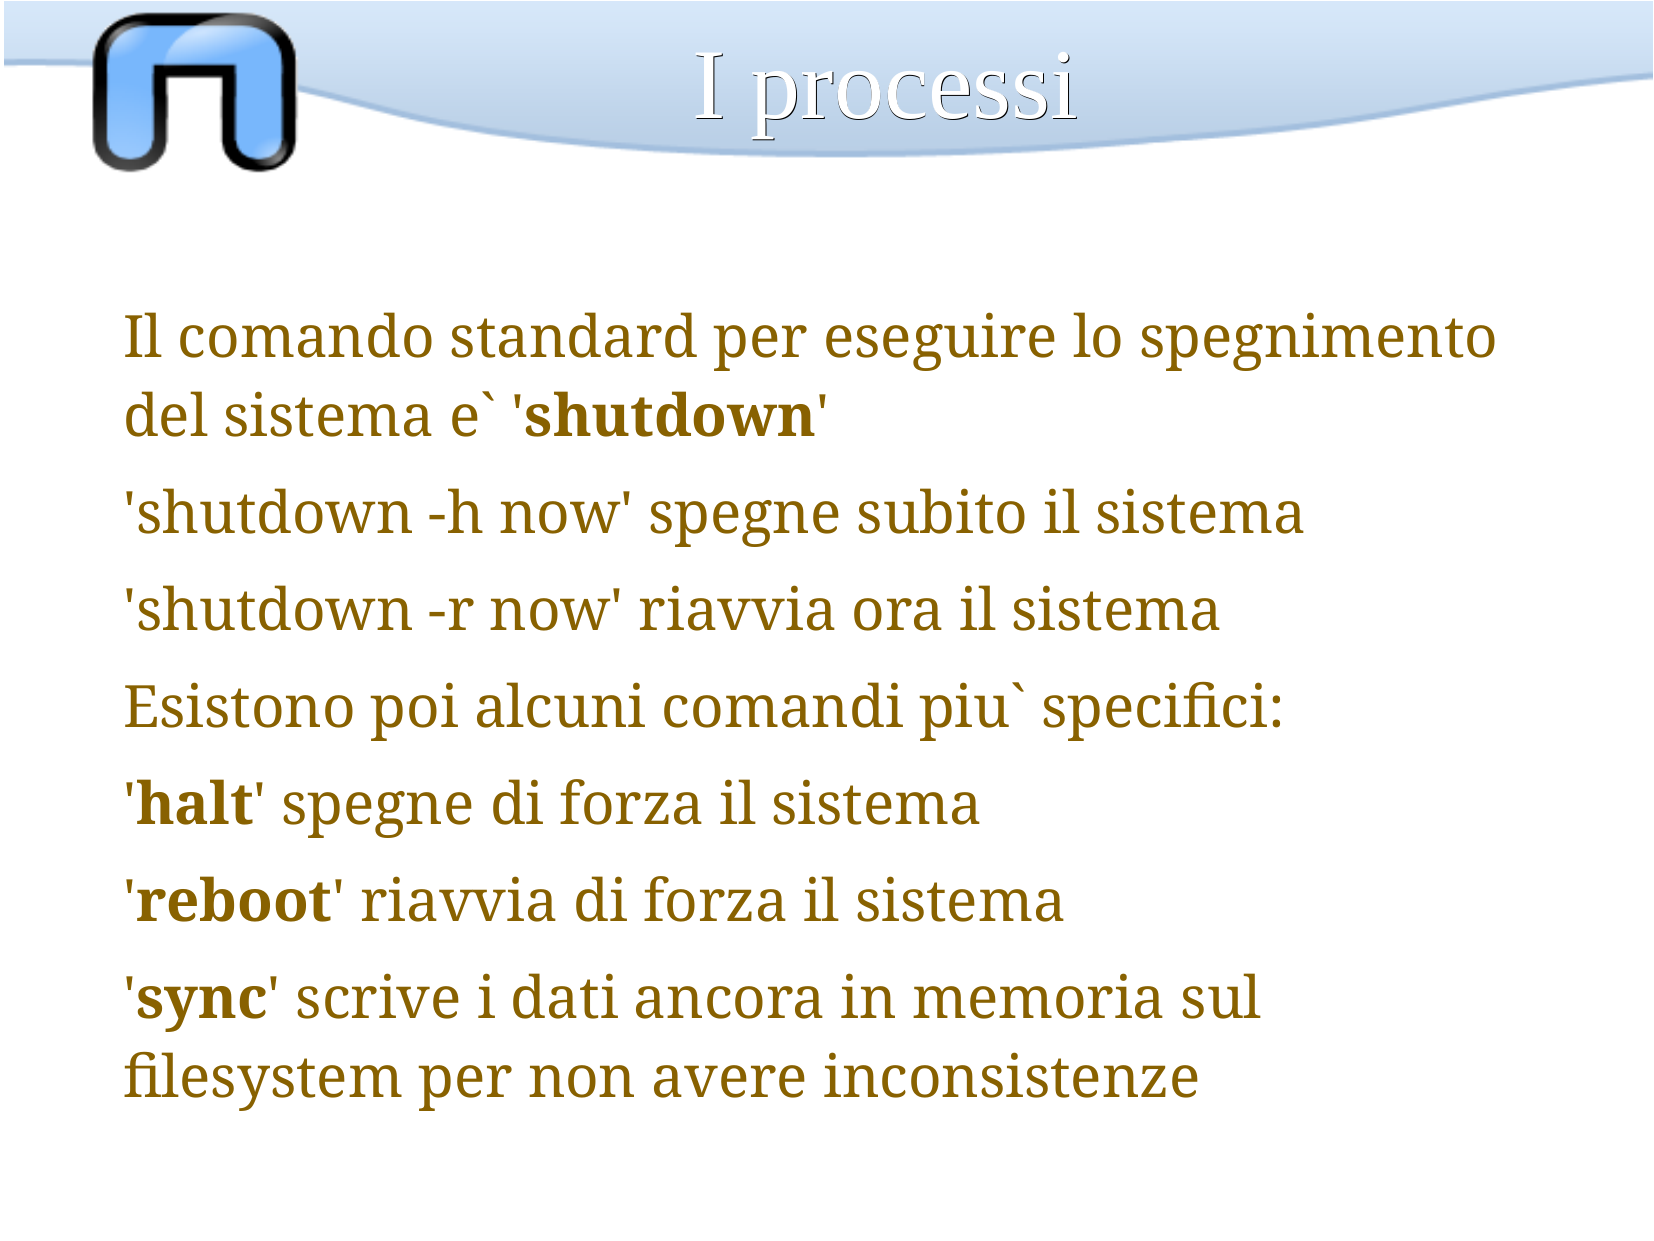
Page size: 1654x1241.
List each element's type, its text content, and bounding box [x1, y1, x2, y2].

text_box I processi [531, 29, 1241, 266]
picture [0, 0, 1654, 1241]
list Il comando standard per eseguire lo spegnimento del sistema e` 'shutdown' 'shutdown -h now' spegne subito il sistema 'shutdown -r now' riavvia ora il sistema Esistono poi alcuni comandi piu` specifici: 'halt' spegne di forza il sistema 'reboot' riavvia di forza il sistema 'sync' scrive i dati ancora in memoria sul filesystem per non avere inconsistenze [123, 295, 1536, 1078]
